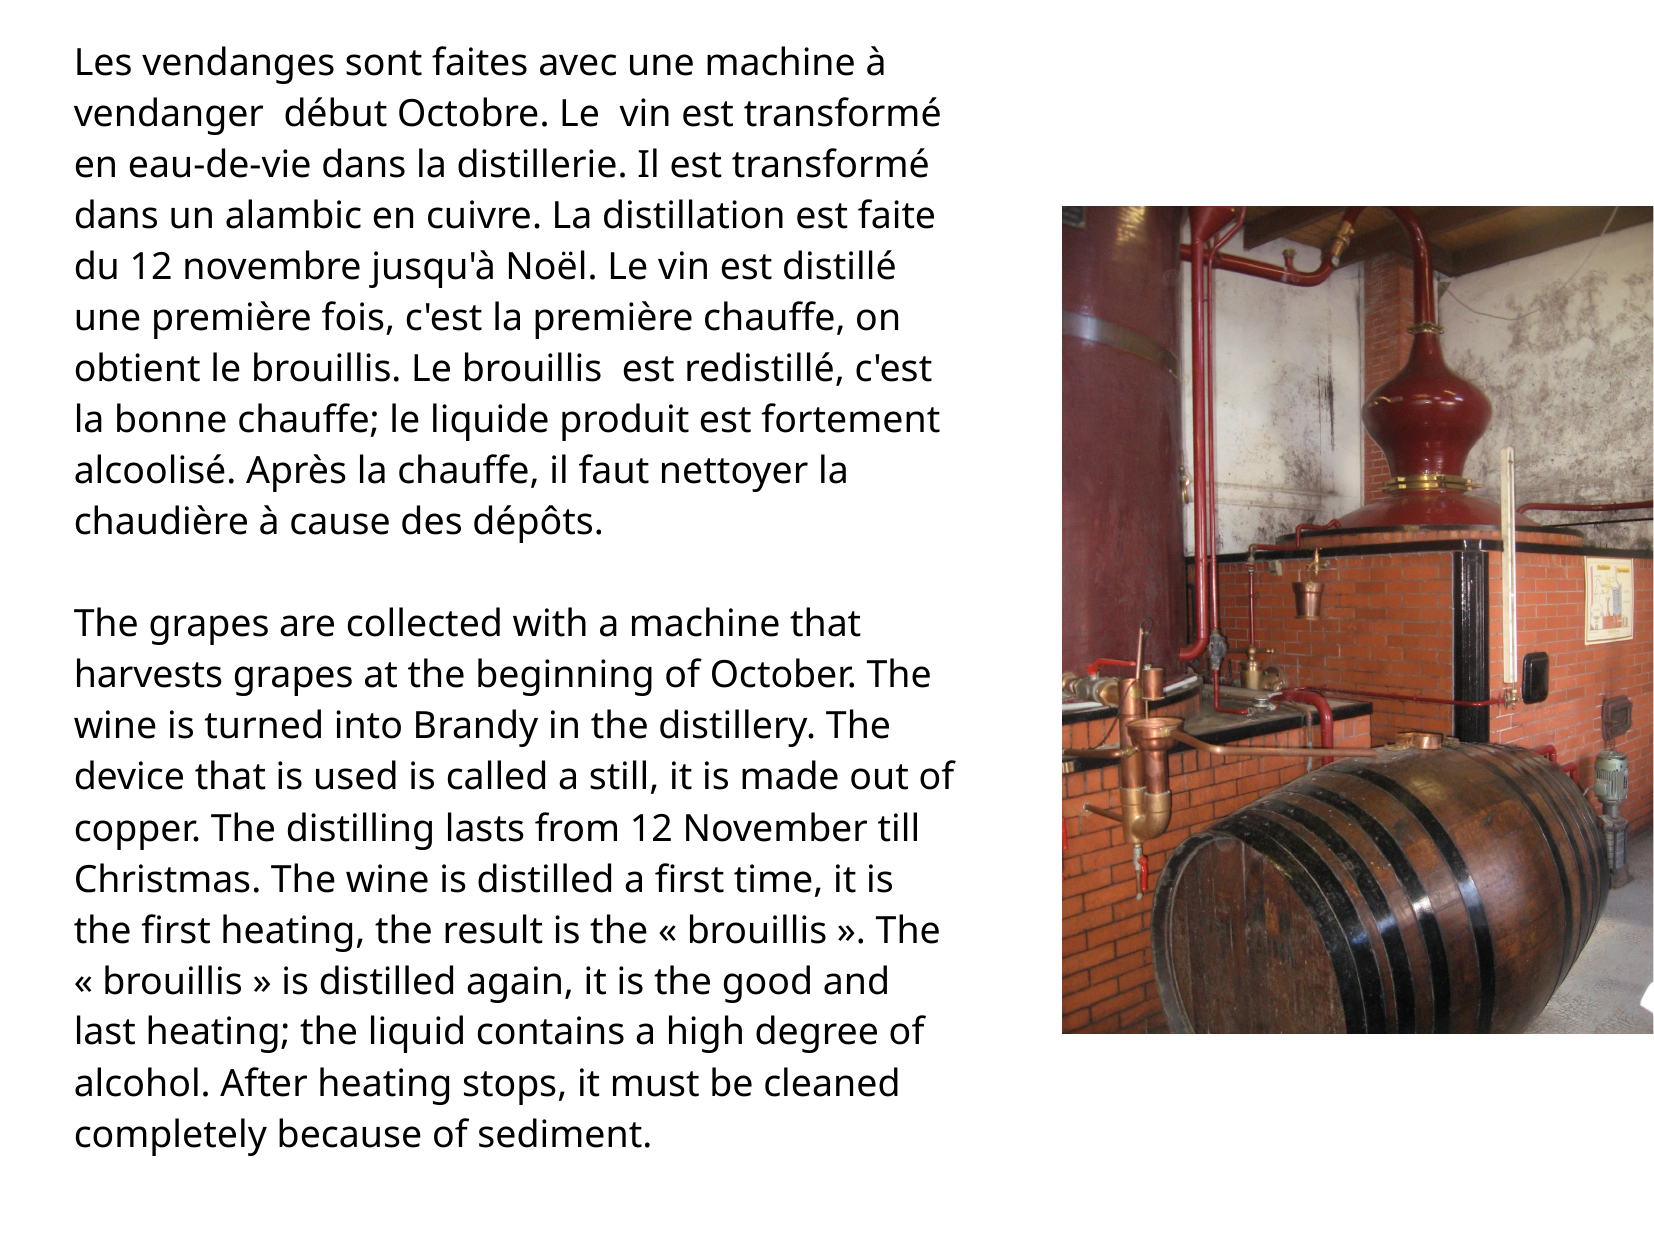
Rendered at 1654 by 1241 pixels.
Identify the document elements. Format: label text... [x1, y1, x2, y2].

picture [1062, 206, 1654, 1034]
text_box Les vendanges sont faites avec une machine à vendanger début Octobre. Le vin est transformé en eau-de-vie dans la distillerie. Il est transformé dans un alambic en cuivre. La distillation est faite du 12 novembre jusqu'à Noël. Le vin est distillé une première fois, c'est la première chauffe, on obtient le brouillis. Le brouillis est redistillé, c'est la bonne chauffe; le liquide produit est fortement alcoolisé. Après la chauffe, il faut nettoyer la chaudière à cause des dépôts. The grapes are collected with a machine that harvests grapes at the beginning of October. The wine is turned into Brandy in the distillery. The device that is used is called a still, it is made out of copper. The distilling lasts from 12 November till Christmas. The wine is distilled a first time, it is the first heating, the result is the « brouillis ». The « brouillis » is distilled again, it is the good and last heating; the liquid contains a high degree of alcohol. After heating stops, it must be cleaned completely because of sediment. [59, 28, 975, 1241]
